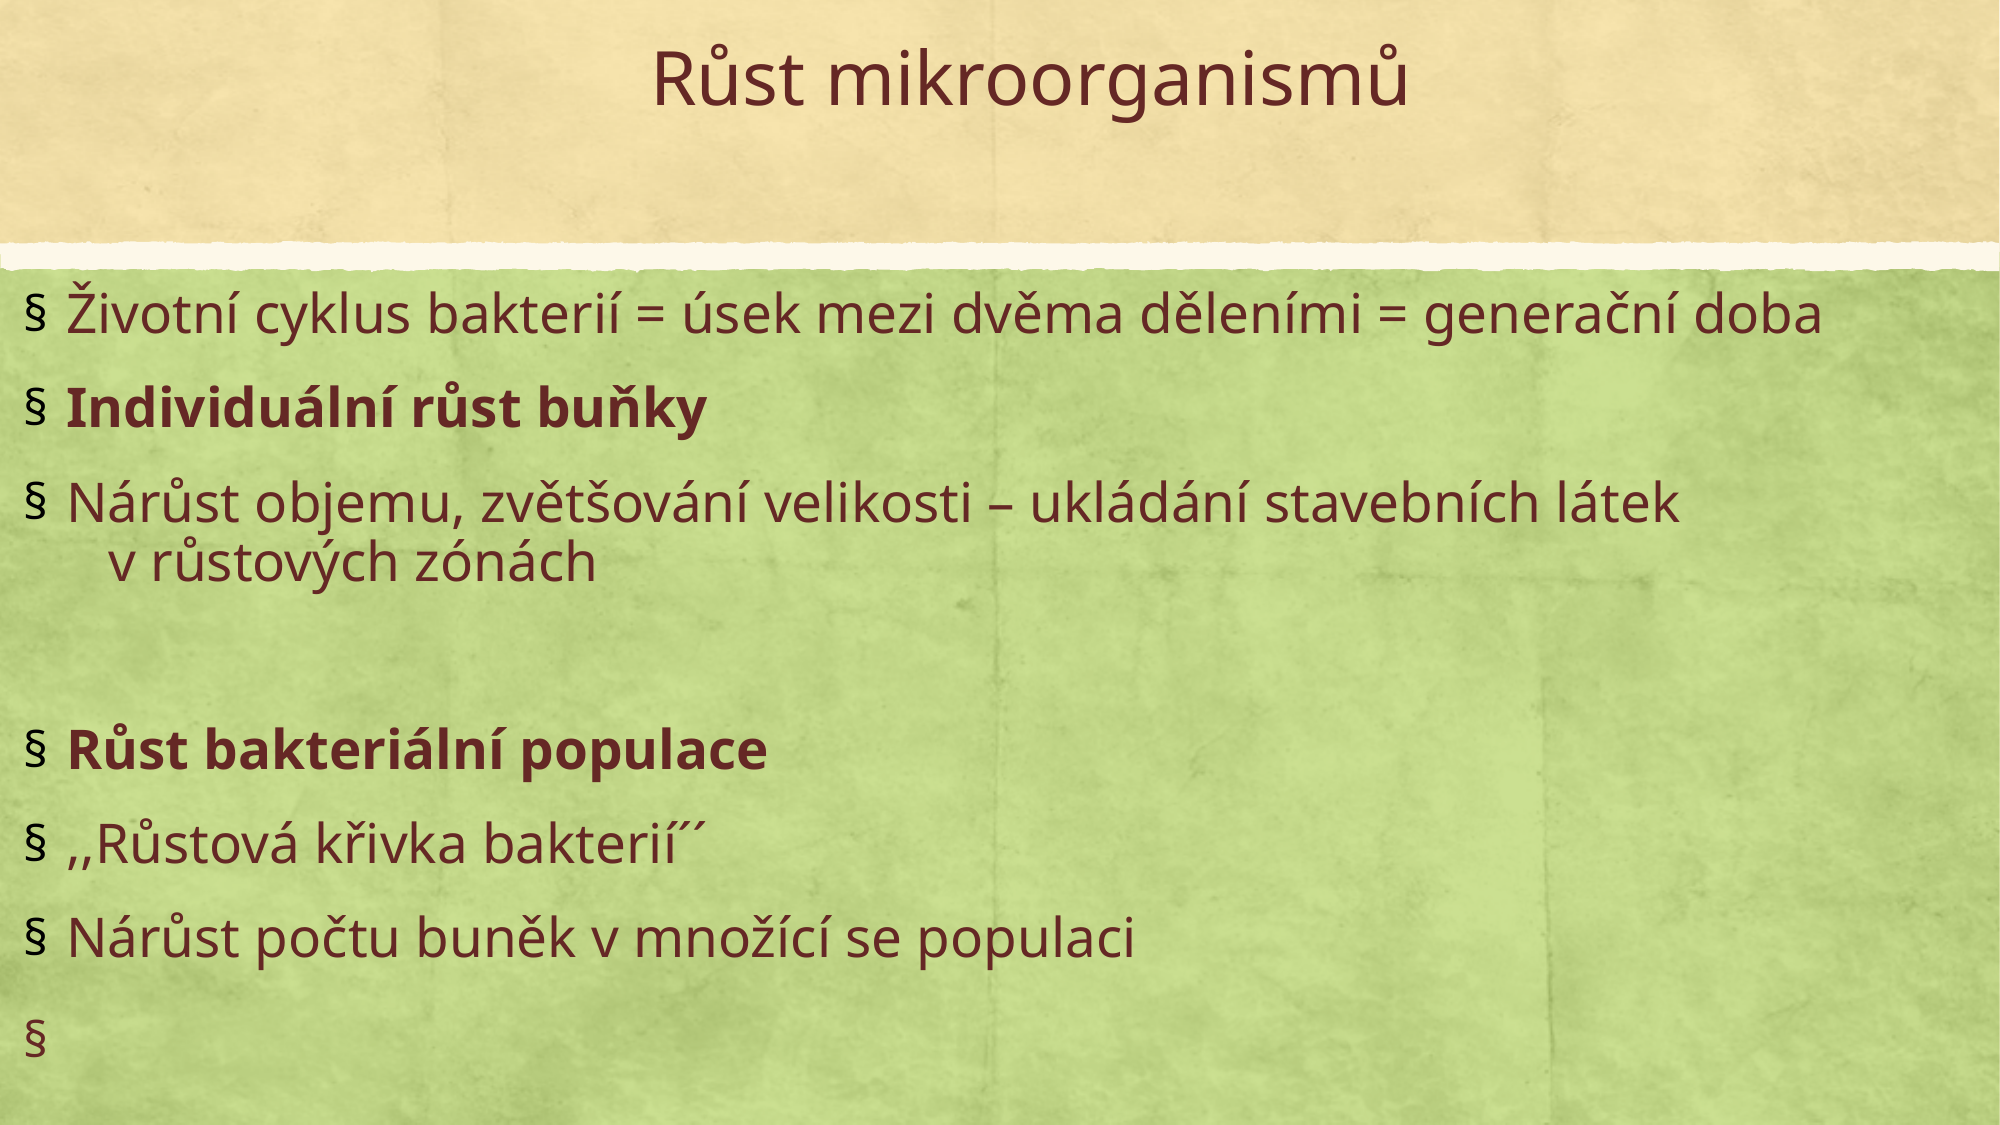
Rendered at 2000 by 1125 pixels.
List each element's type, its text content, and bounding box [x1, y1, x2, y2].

title Růst mikroorganismů [249, 31, 1813, 219]
list Životní cyklus bakterií = úsek mezi dvěma děleními = generační doba Individuální růst buňky Nárůst objemu, zvětšování velikosti – ukládání stavebních látek v růstových zónách Růst bakteriální populace ,,Růstová křivka bakterií´´ Nárůst počtu buněk v množící se populaci [8, 278, 2000, 979]
